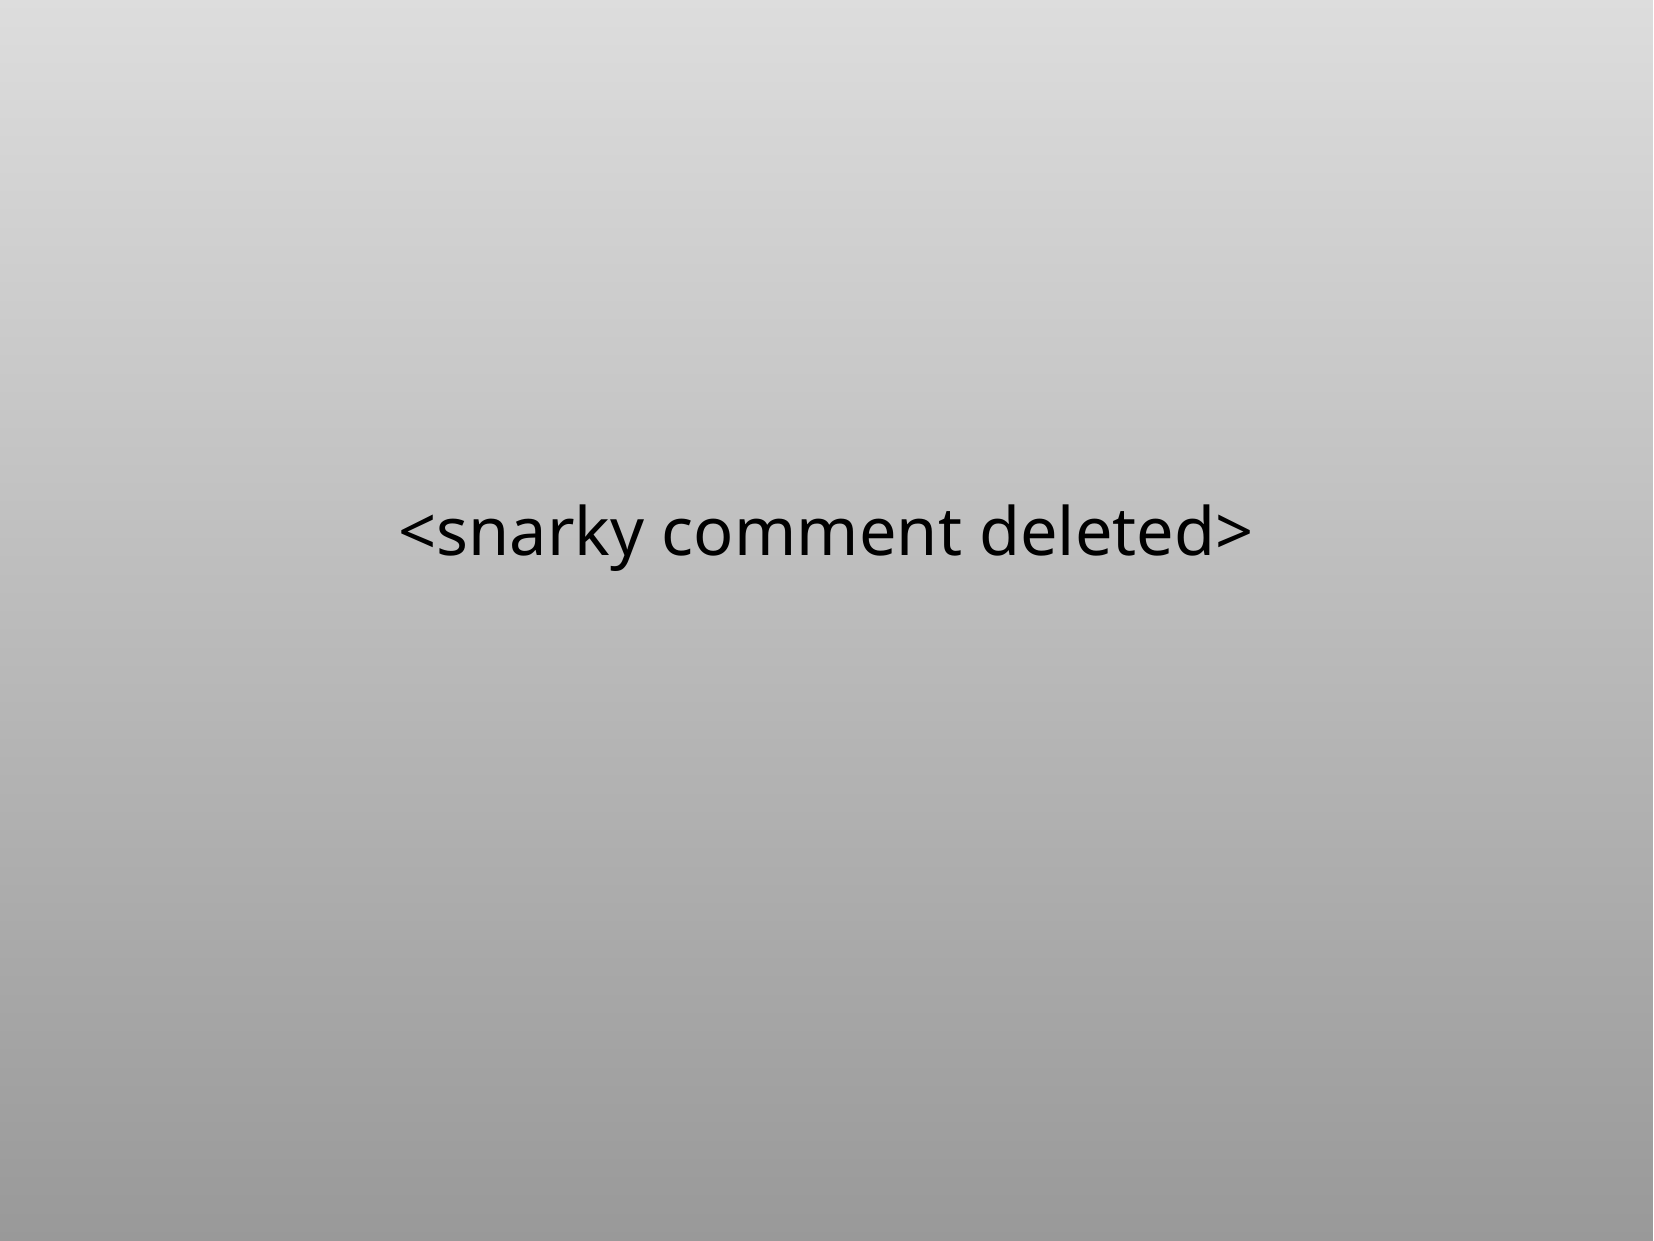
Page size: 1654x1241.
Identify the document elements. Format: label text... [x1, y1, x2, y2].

subtitle <snarky comment deleted> [82, 49, 1571, 1010]
